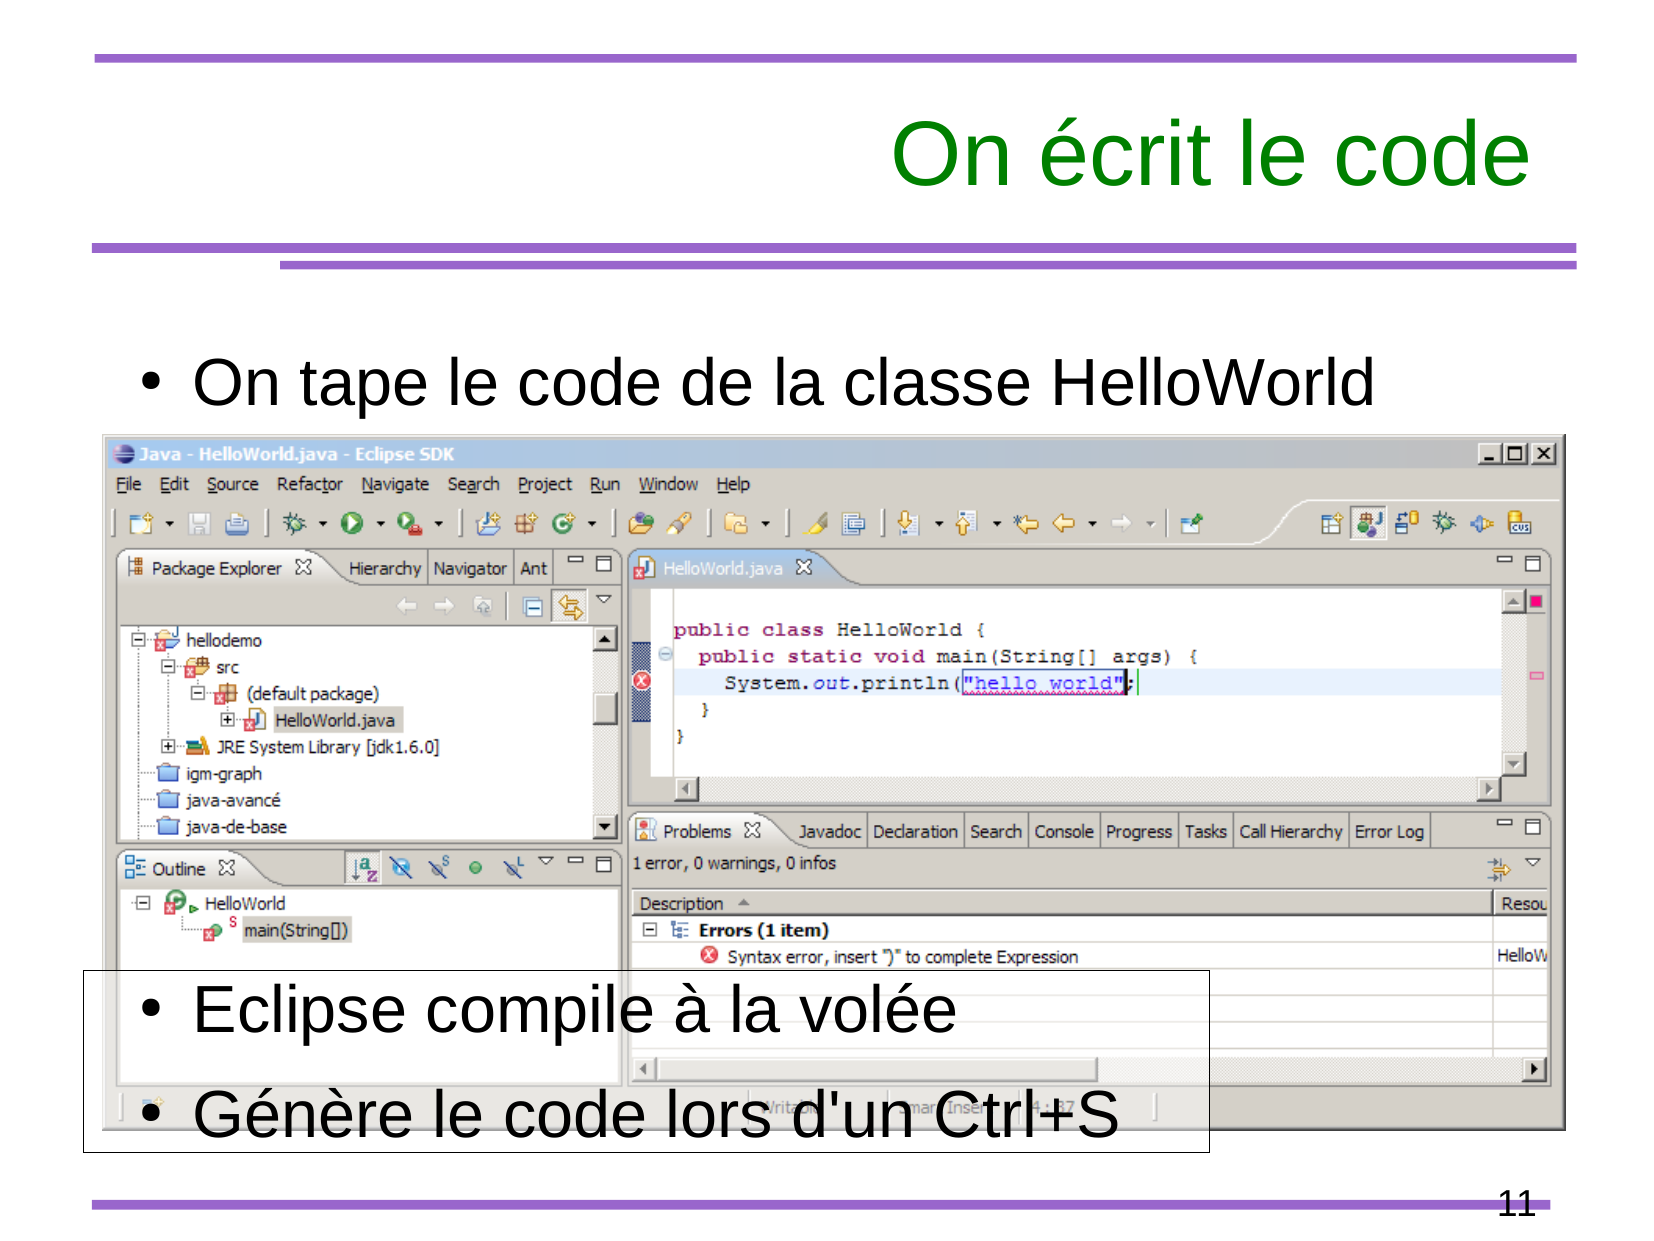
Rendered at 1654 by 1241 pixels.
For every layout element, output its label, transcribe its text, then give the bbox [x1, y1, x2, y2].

text_box [83, 970, 121, 1153]
title On écrit le code [121, 49, 1534, 257]
list On tape le code de la classe HelloWorld Eclipse compile à la volée Génère le code lors d'un Ctrl+S [121, 344, 1534, 1165]
picture [1534, 434, 1566, 1131]
picture [102, 434, 121, 970]
